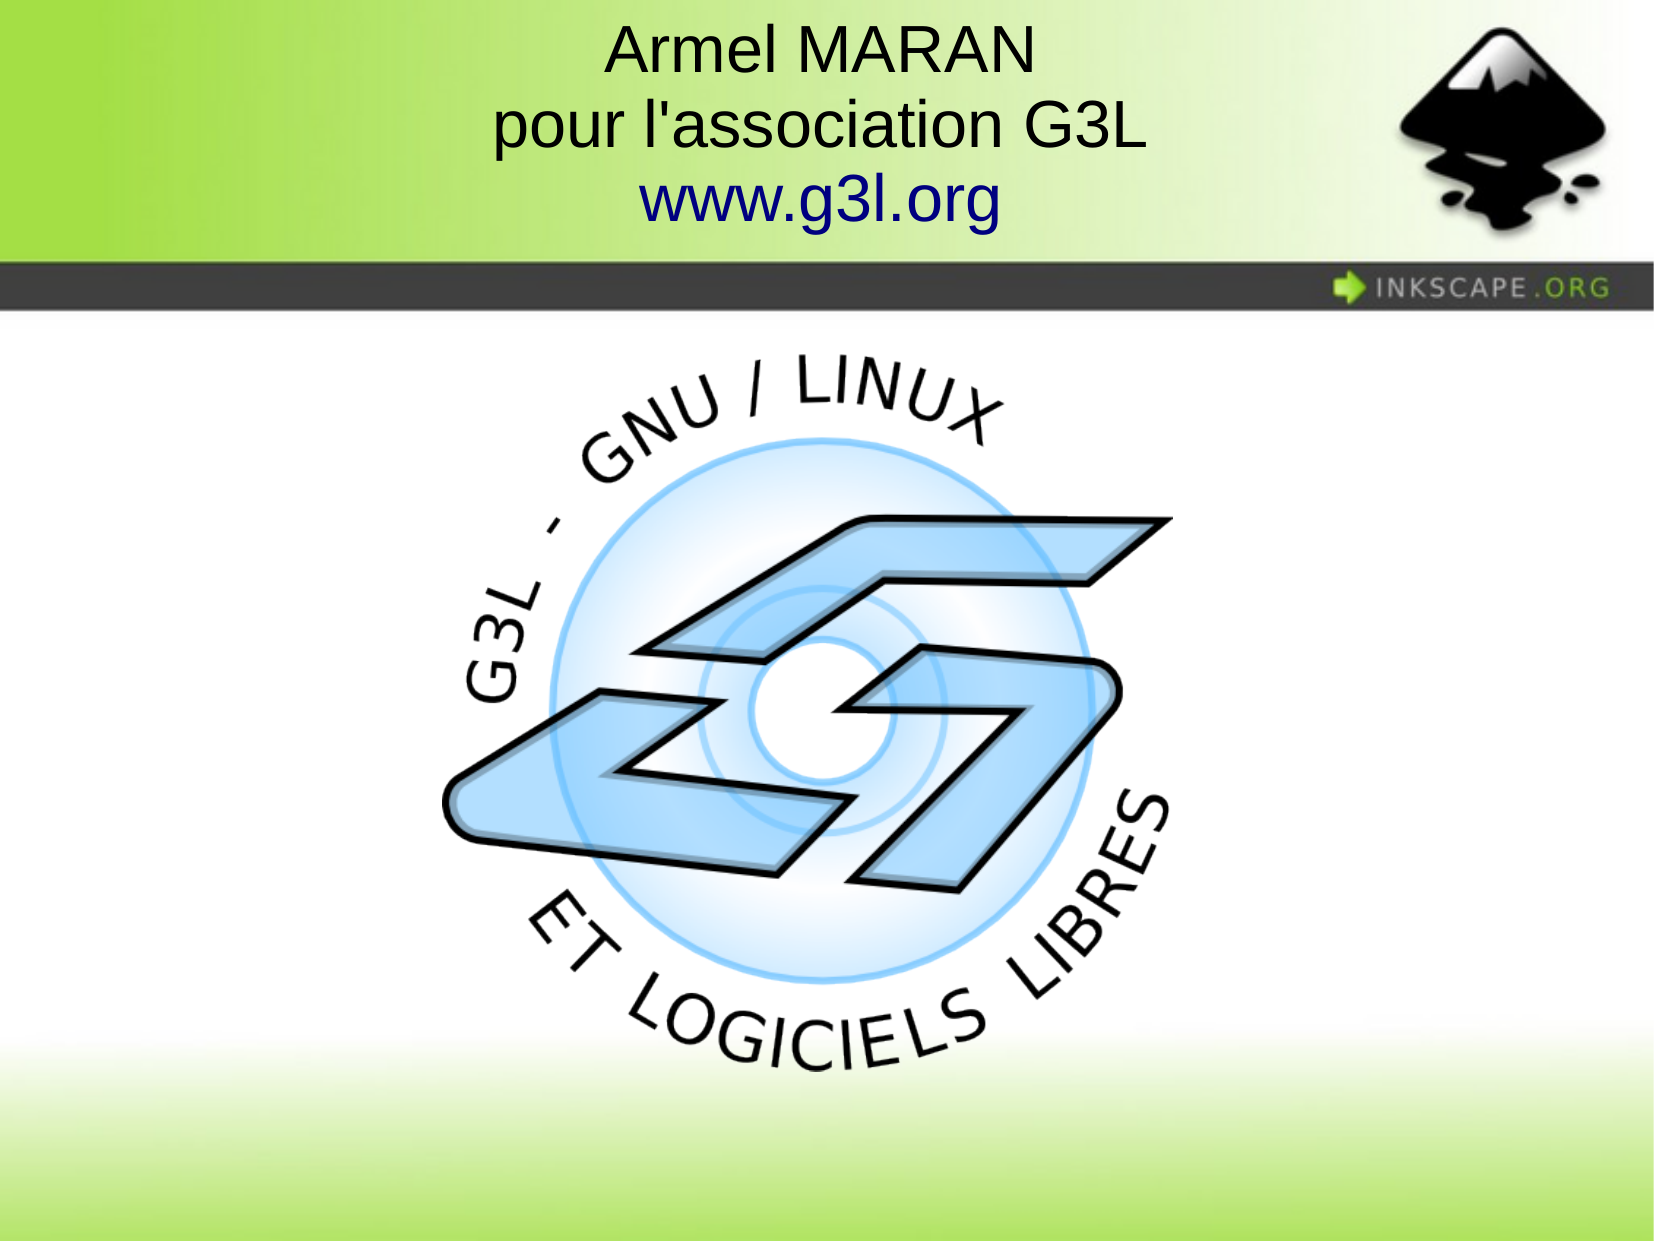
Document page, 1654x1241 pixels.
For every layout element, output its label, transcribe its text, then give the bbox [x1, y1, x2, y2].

title Armel MARAN pour l'association G3L www.g3l.org [76, 11, 1565, 339]
picture [0, 0, 1654, 1241]
